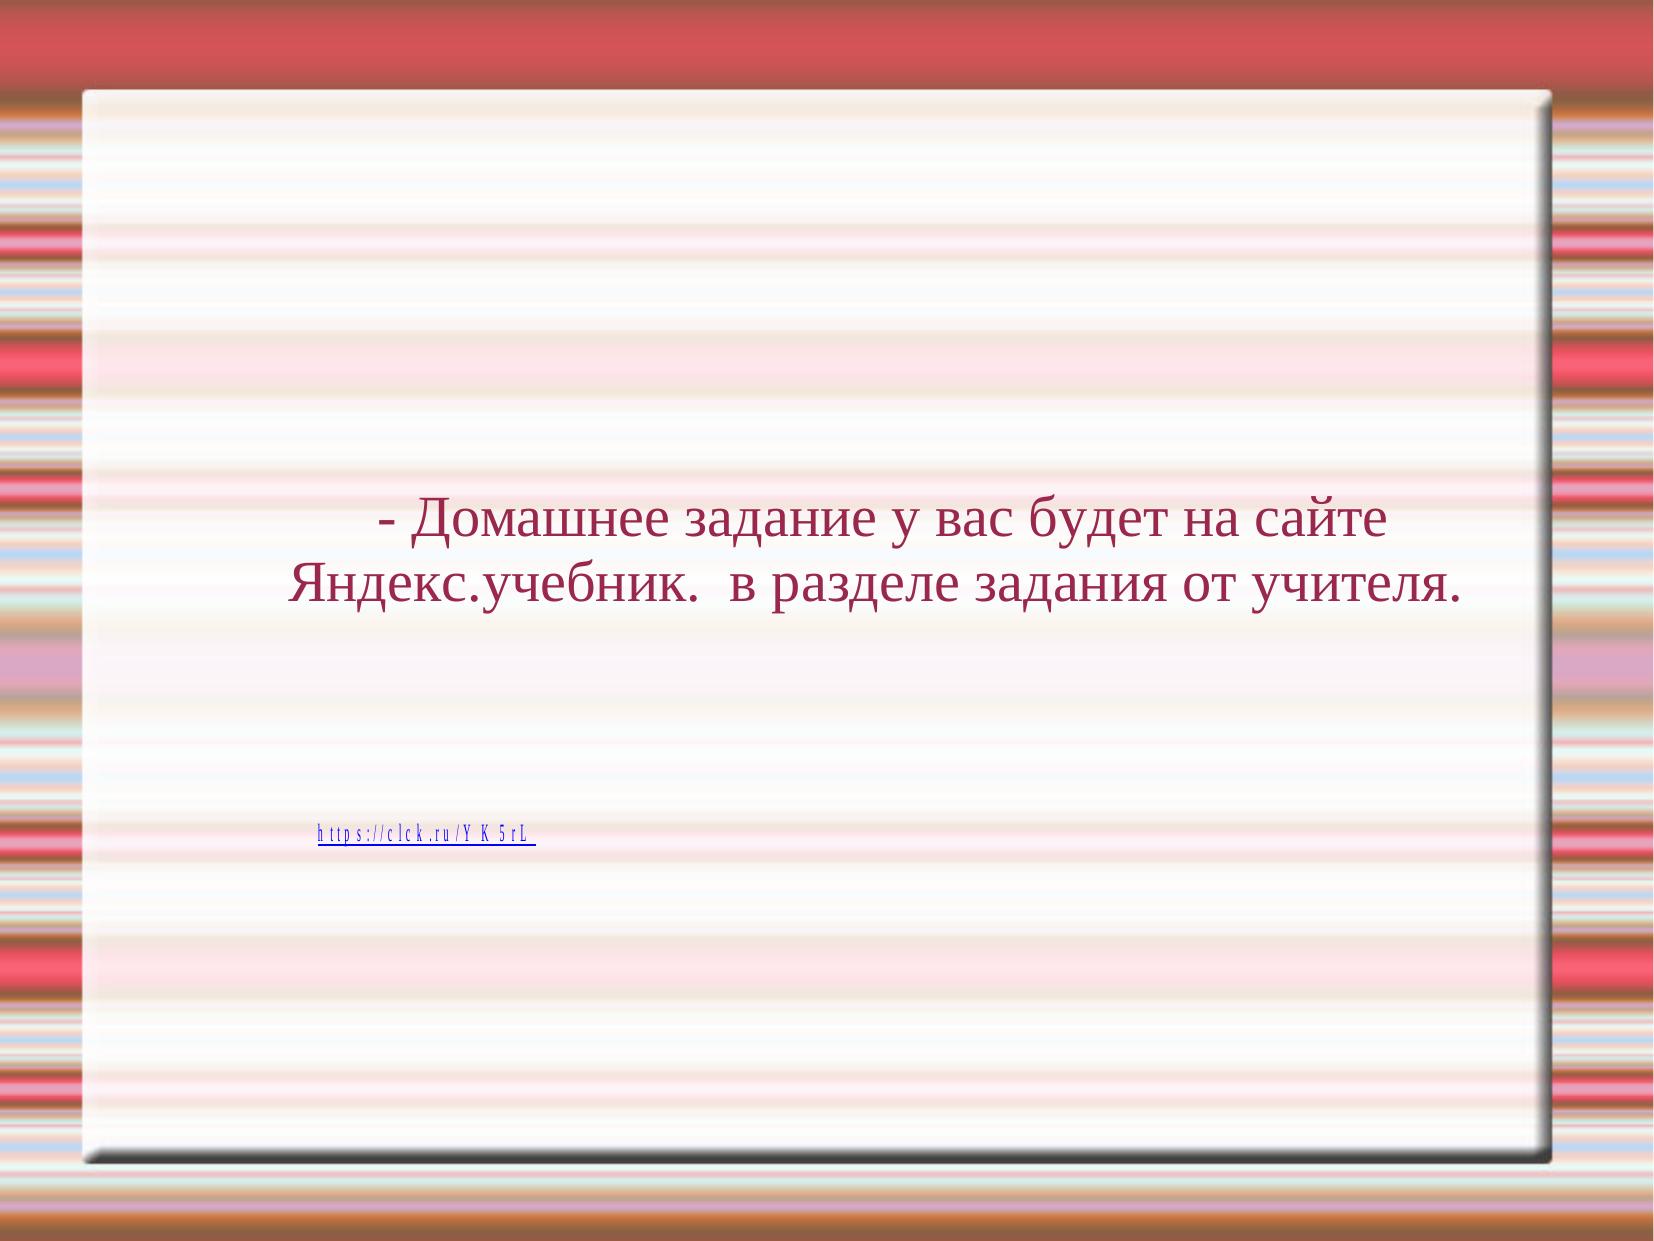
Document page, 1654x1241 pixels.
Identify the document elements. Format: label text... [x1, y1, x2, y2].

subtitle - Домашнее задание у вас будет на сайте Яндекс.учебник. в разделе задания от учителя. [177, 104, 1590, 1123]
picture [0, 0, 1654, 1241]
